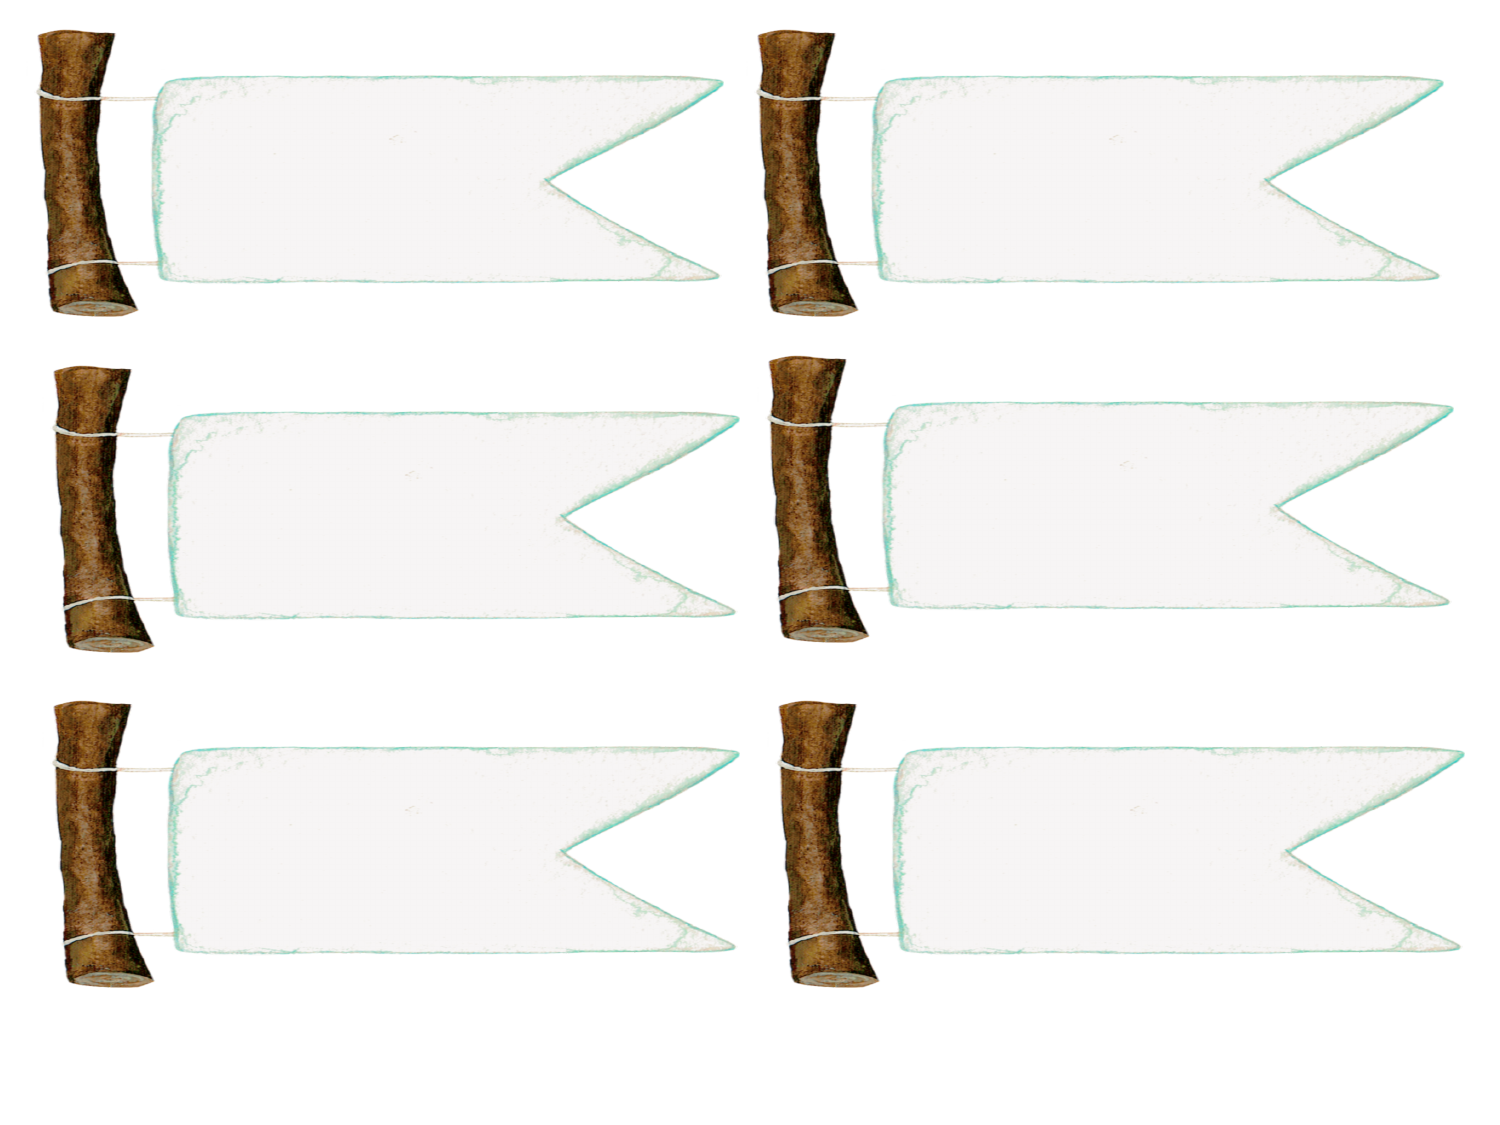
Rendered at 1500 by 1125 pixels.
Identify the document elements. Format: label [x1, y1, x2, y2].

picture [750, 342, 1454, 643]
picture [35, 687, 740, 988]
picture [19, 16, 724, 317]
picture [739, 16, 1444, 317]
picture [35, 352, 740, 653]
picture [760, 687, 1465, 988]
